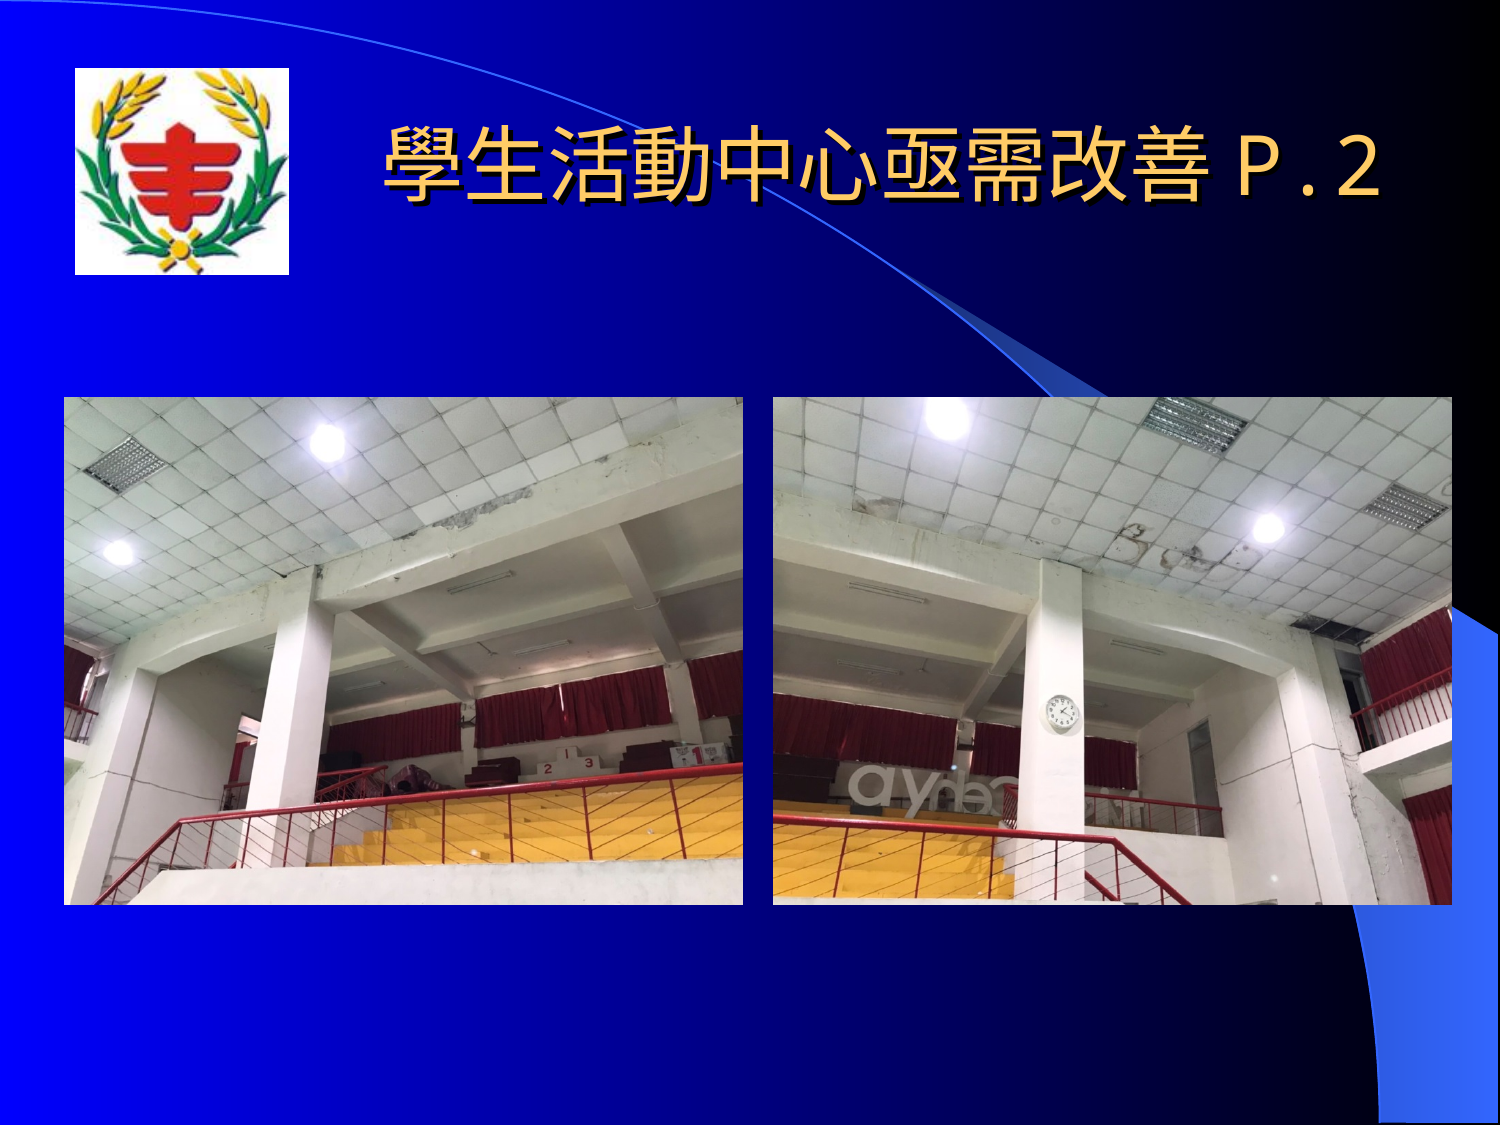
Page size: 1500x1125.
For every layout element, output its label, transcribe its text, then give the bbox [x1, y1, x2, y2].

picture [64, 397, 743, 905]
picture [75, 68, 289, 275]
title 學生活動中心亟需改善P.2 [324, 79, 1440, 263]
picture [773, 397, 1452, 905]
